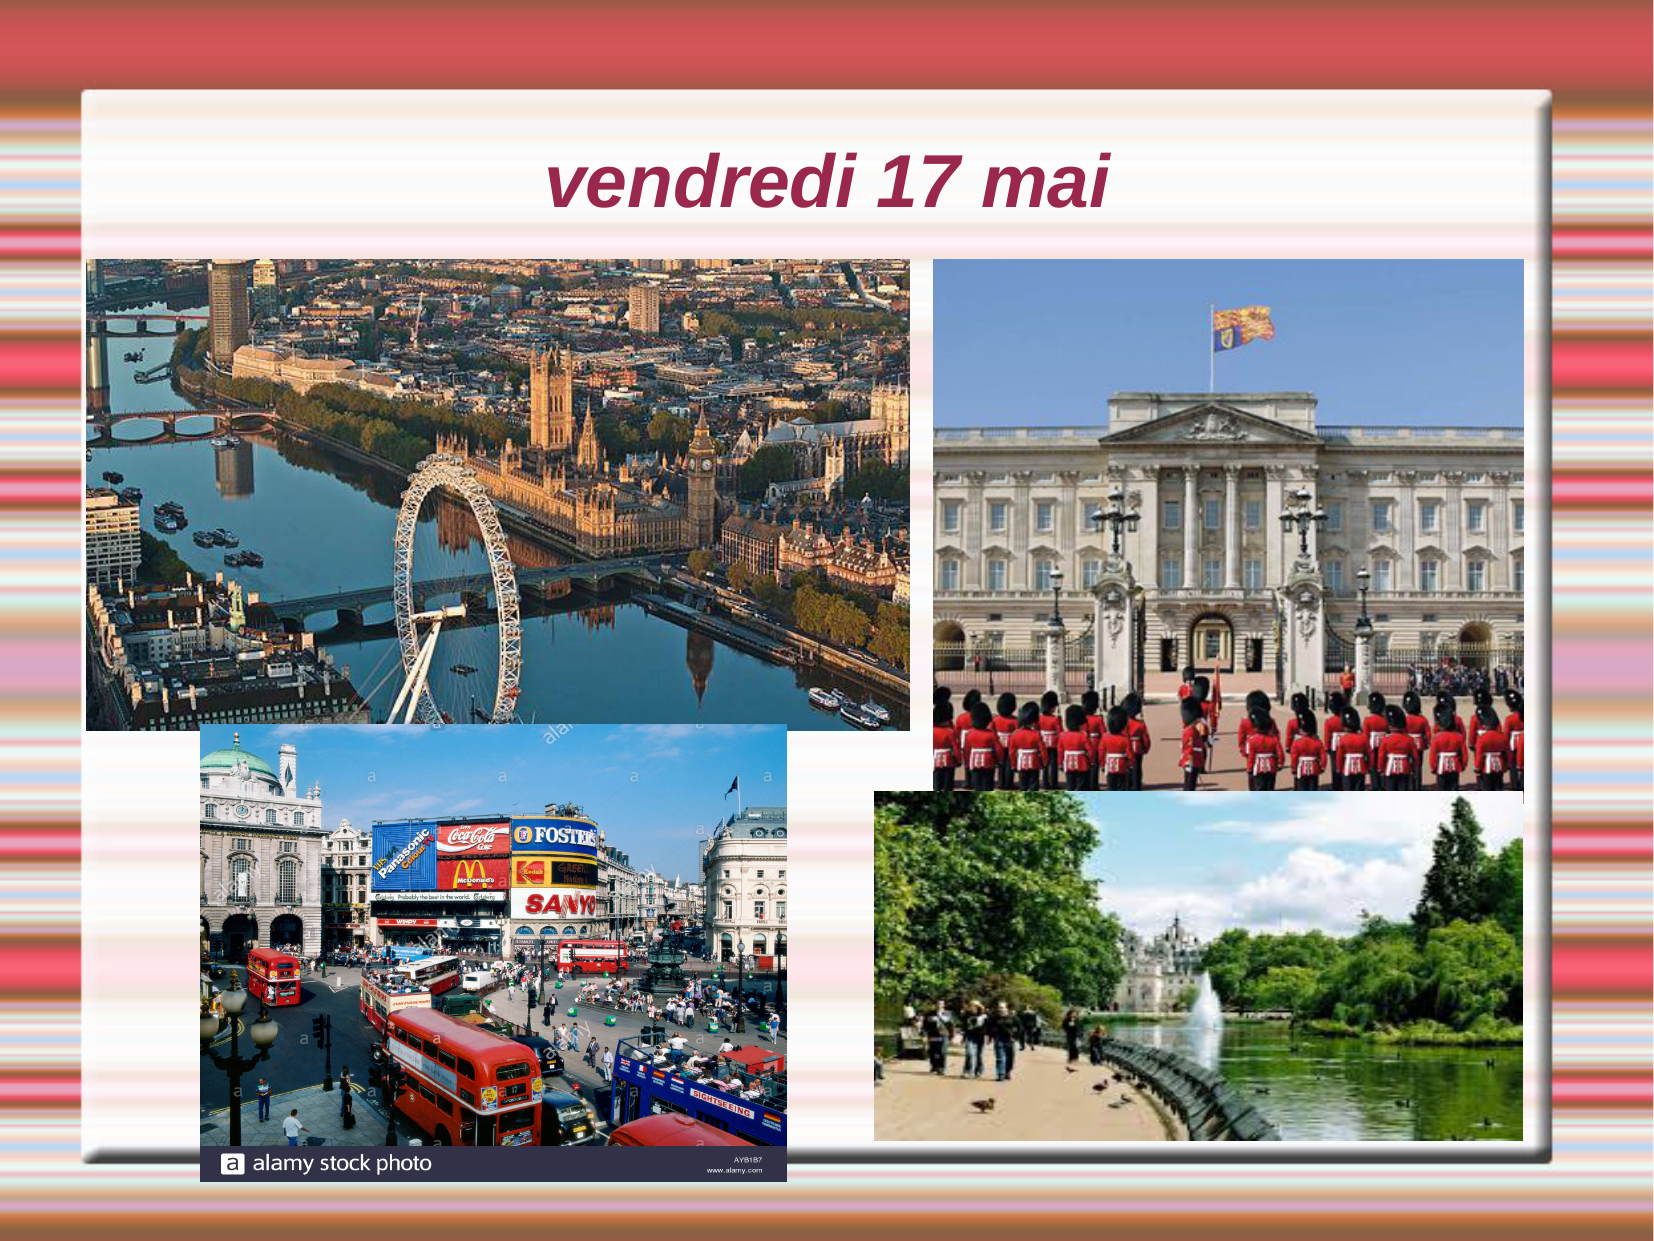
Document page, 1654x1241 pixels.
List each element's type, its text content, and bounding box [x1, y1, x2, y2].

title vendredi 17 mai [121, 114, 1534, 249]
picture [0, 0, 1654, 1241]
